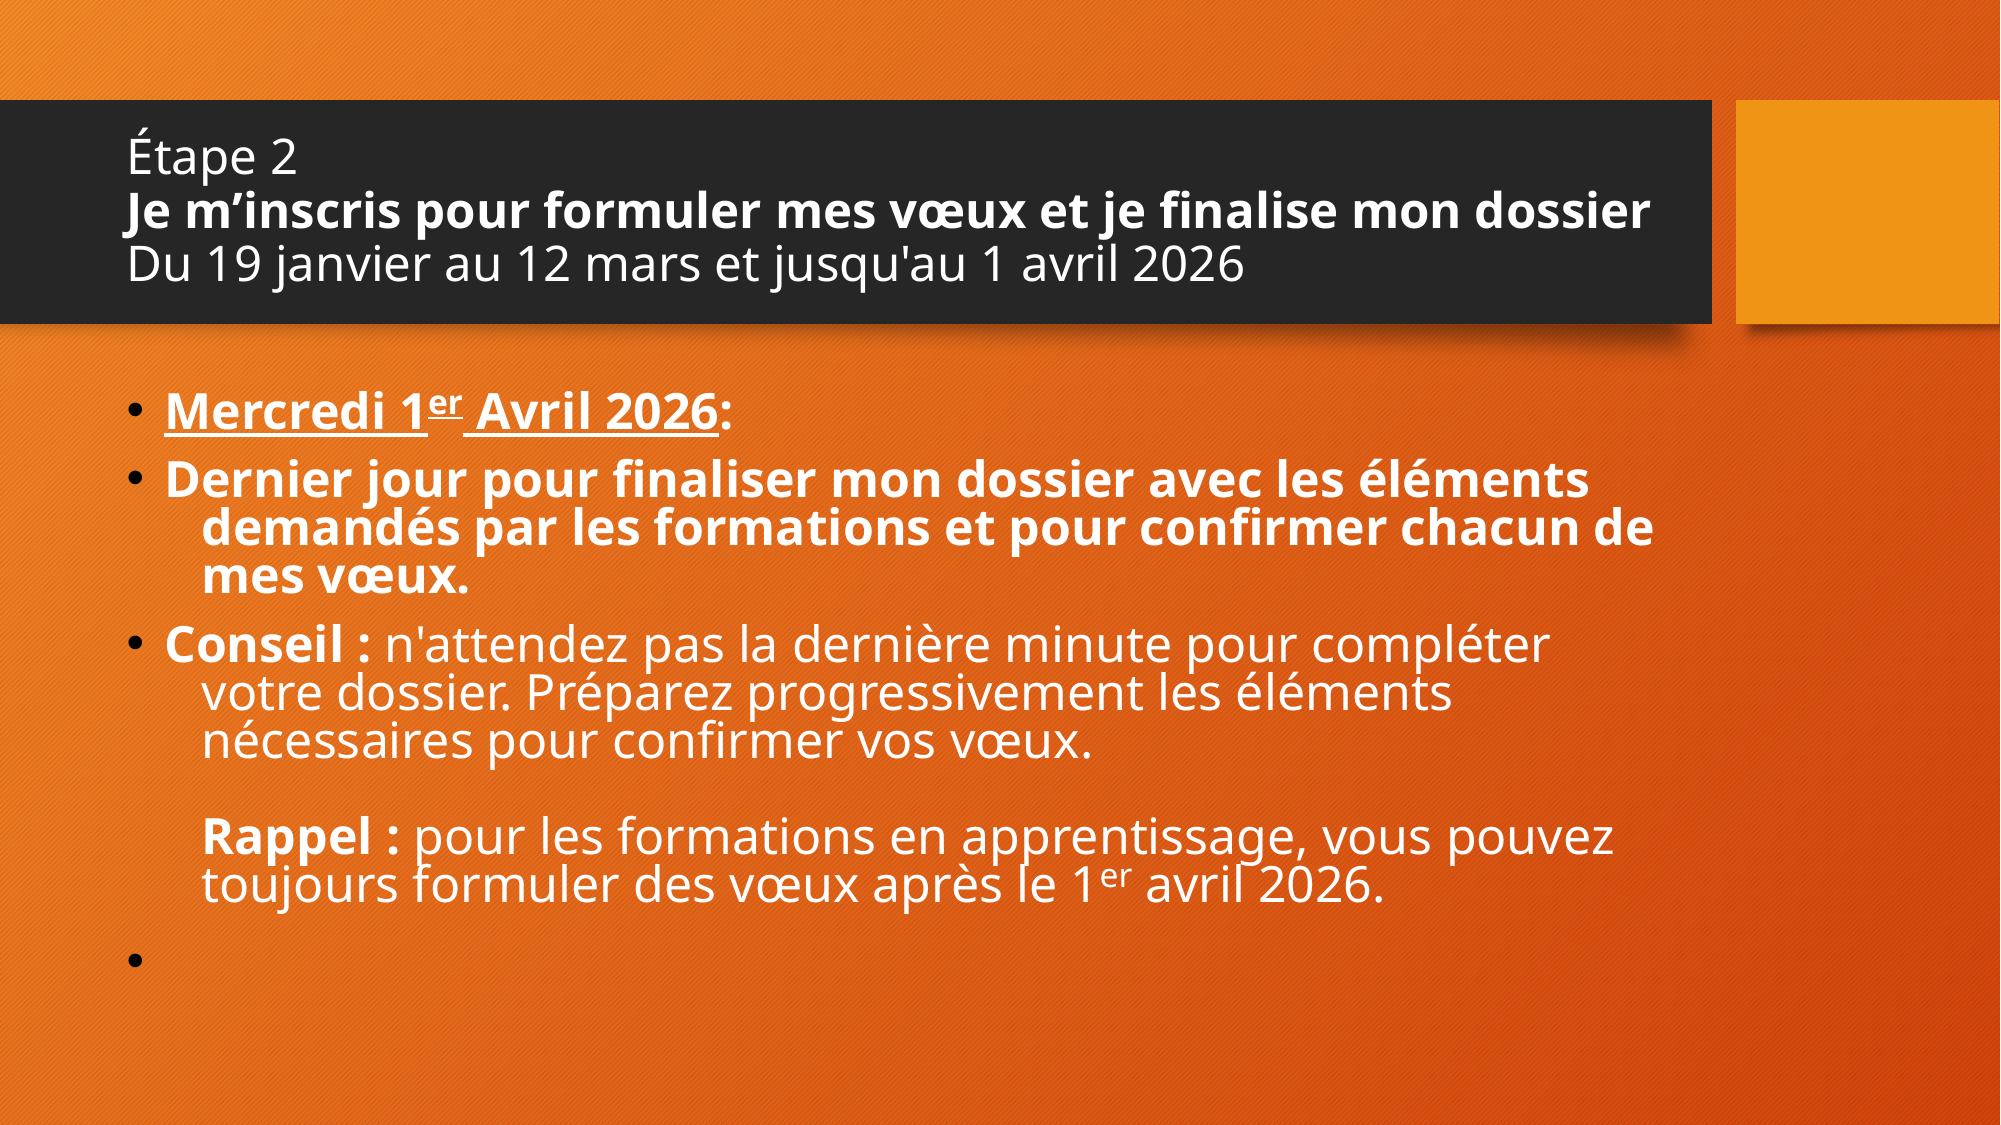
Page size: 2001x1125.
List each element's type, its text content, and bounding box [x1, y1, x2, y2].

picture [0, 323, 1713, 376]
picture [1736, 323, 2000, 348]
title Étape 2 Je m’inscris pour formuler mes vœux et je finalise mon dossier Du 19 janvier au 12 mars et jusqu'au 1 avril 2026 [111, 123, 1689, 301]
list Mercredi 1er Avril 2026: Dernier jour pour finaliser mon dossier avec les éléments demandés par les formations et pour confirmer chacun de mes vœux. Conseil : n'attendez pas la dernière minute pour compléter votre dossier. Préparez progressivement les éléments nécessaires pour confirmer vos vœux. Rappel : pour les formations en apprentissage, vous pouvez toujours formuler des vœux après le 1er avril 2026. [111, 383, 1689, 974]
